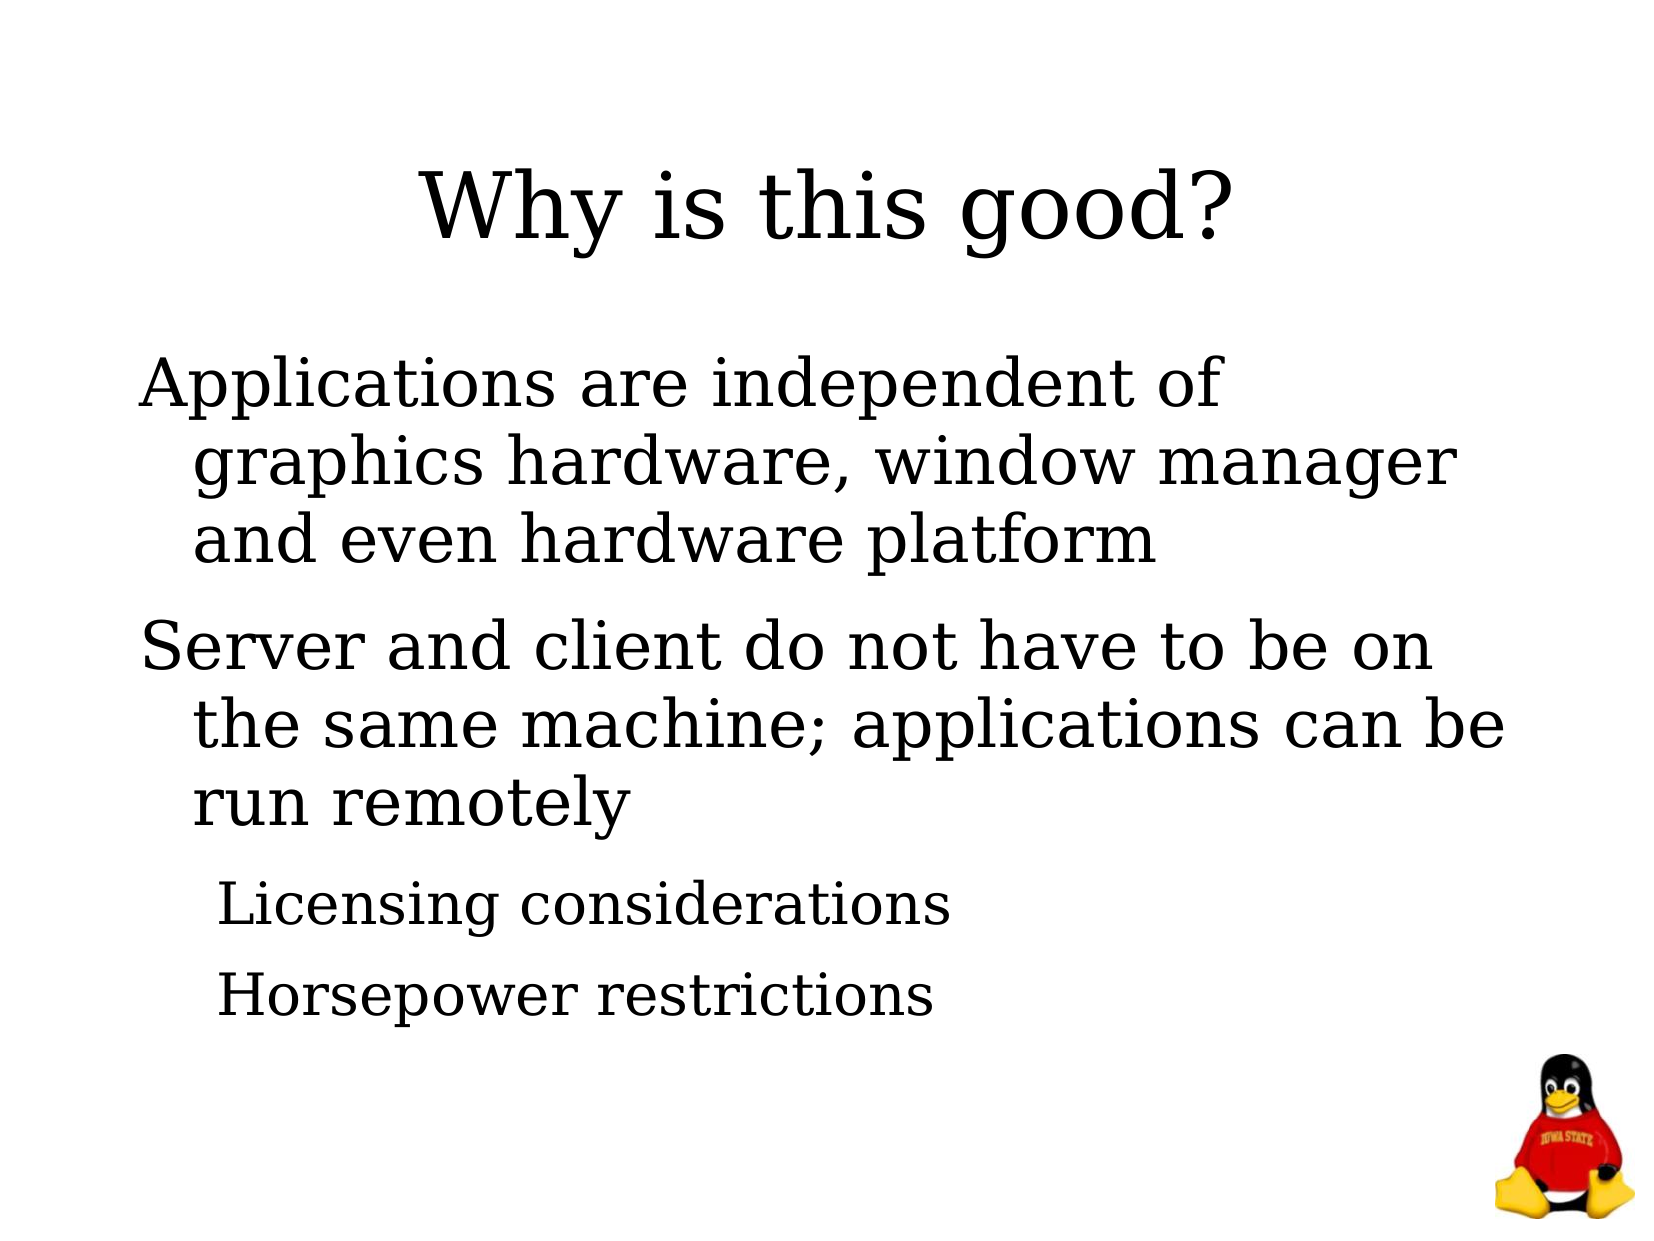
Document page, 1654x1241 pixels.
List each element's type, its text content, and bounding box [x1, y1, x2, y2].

title Why is this good? [121, 102, 1534, 311]
picture [1495, 1054, 1635, 1219]
list Applications are independent of graphics hardware, window manager and even hardware platform Server and client do not have to be on the same machine; applications can be run remotely Licensing considerations Horsepower restrictions [121, 344, 1534, 1127]
